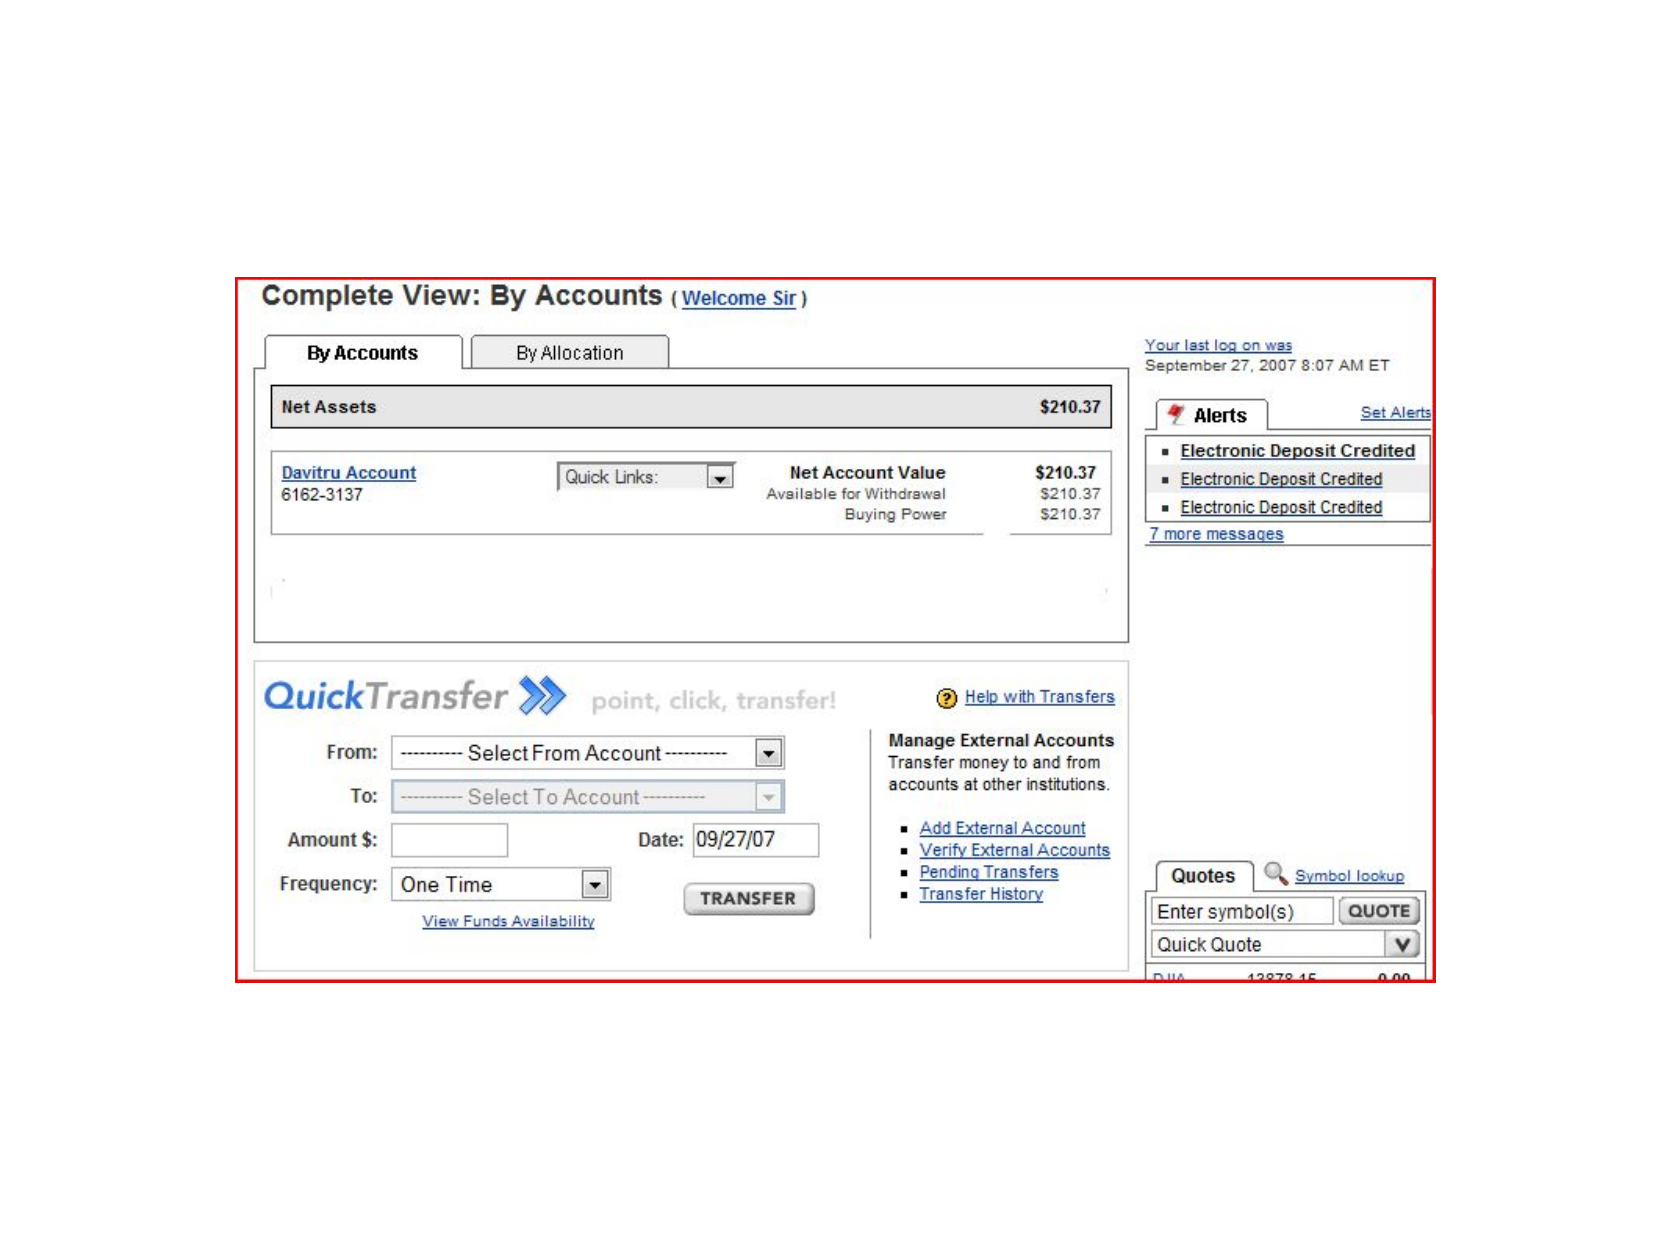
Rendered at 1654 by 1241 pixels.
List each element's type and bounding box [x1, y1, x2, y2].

picture [235, 277, 1436, 983]
